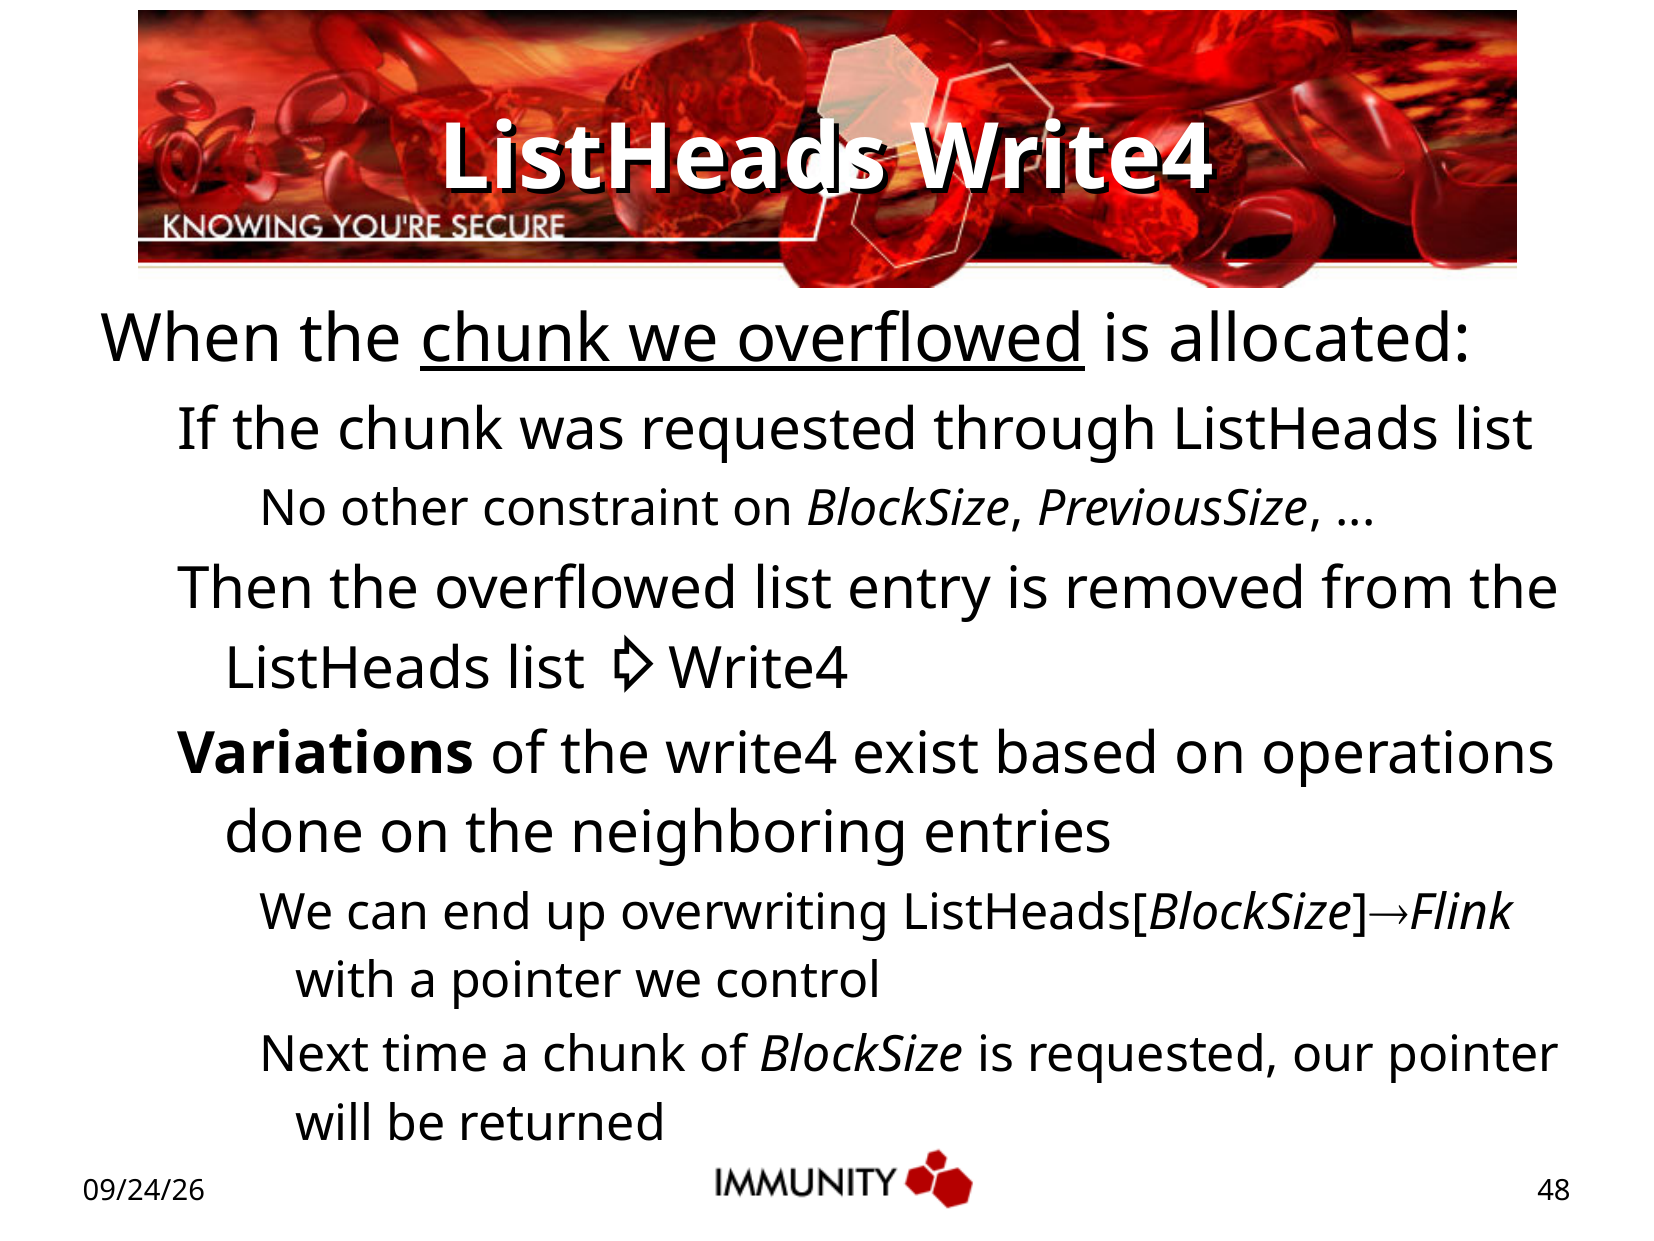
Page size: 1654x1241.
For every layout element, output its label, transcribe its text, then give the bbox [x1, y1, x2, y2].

picture [694, 1130, 984, 1235]
list When the chunk we overflowed is allocated: If the chunk was requested through ListHeads list No other constraint on BlockSize, PreviousSize, ... Then the overflowed list entry is removed from the ListHeads list ⇨Write4 Variations of the write4 exist based on operations done on the neighboring entries We can end up overwriting ListHeads[BlockSize]Flink with a pointer we control Next time a chunk of BlockSize is requested, our pointer will be returned [82, 290, 1571, 1094]
picture [138, 10, 1517, 56]
title ListHeads Write4 [82, 56, 1571, 250]
picture [138, 250, 1517, 288]
